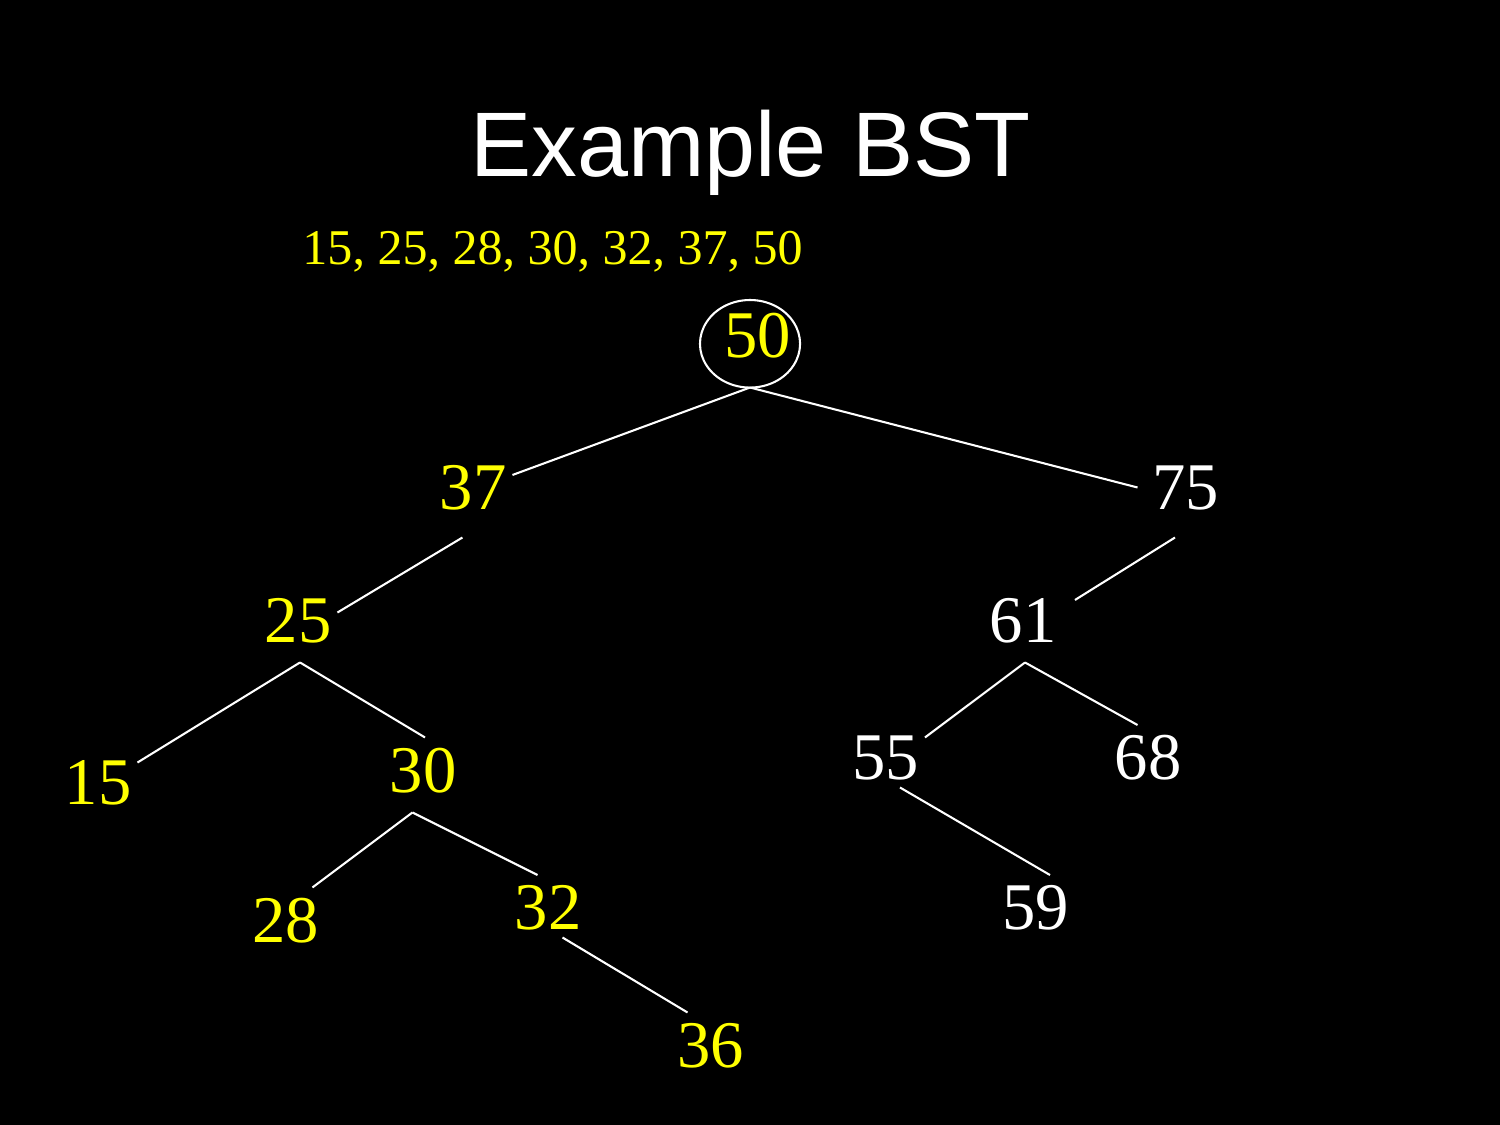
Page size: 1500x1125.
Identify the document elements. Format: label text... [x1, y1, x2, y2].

text_box 36 [662, 999, 760, 1090]
title Example BST [22, 50, 1480, 240]
text_box 50 [709, 290, 807, 381]
text_box 50 [709, 372, 719, 381]
text_box 37 [425, 442, 522, 532]
text_box 32 [500, 862, 597, 952]
text_box 59 [987, 862, 1085, 952]
text_box 61 [975, 574, 1072, 665]
text_box 30 [375, 724, 472, 815]
text_box 15 [50, 737, 147, 827]
text_box 28 [237, 874, 335, 965]
text_box 55 [837, 712, 935, 802]
text_box 25 [250, 574, 347, 665]
text_box 75 [1137, 442, 1235, 532]
text_box 15, 25, 28, 30, 32, 37, 50 [287, 212, 818, 284]
text_box 50 [709, 302, 798, 381]
text_box 68 [1100, 712, 1197, 802]
